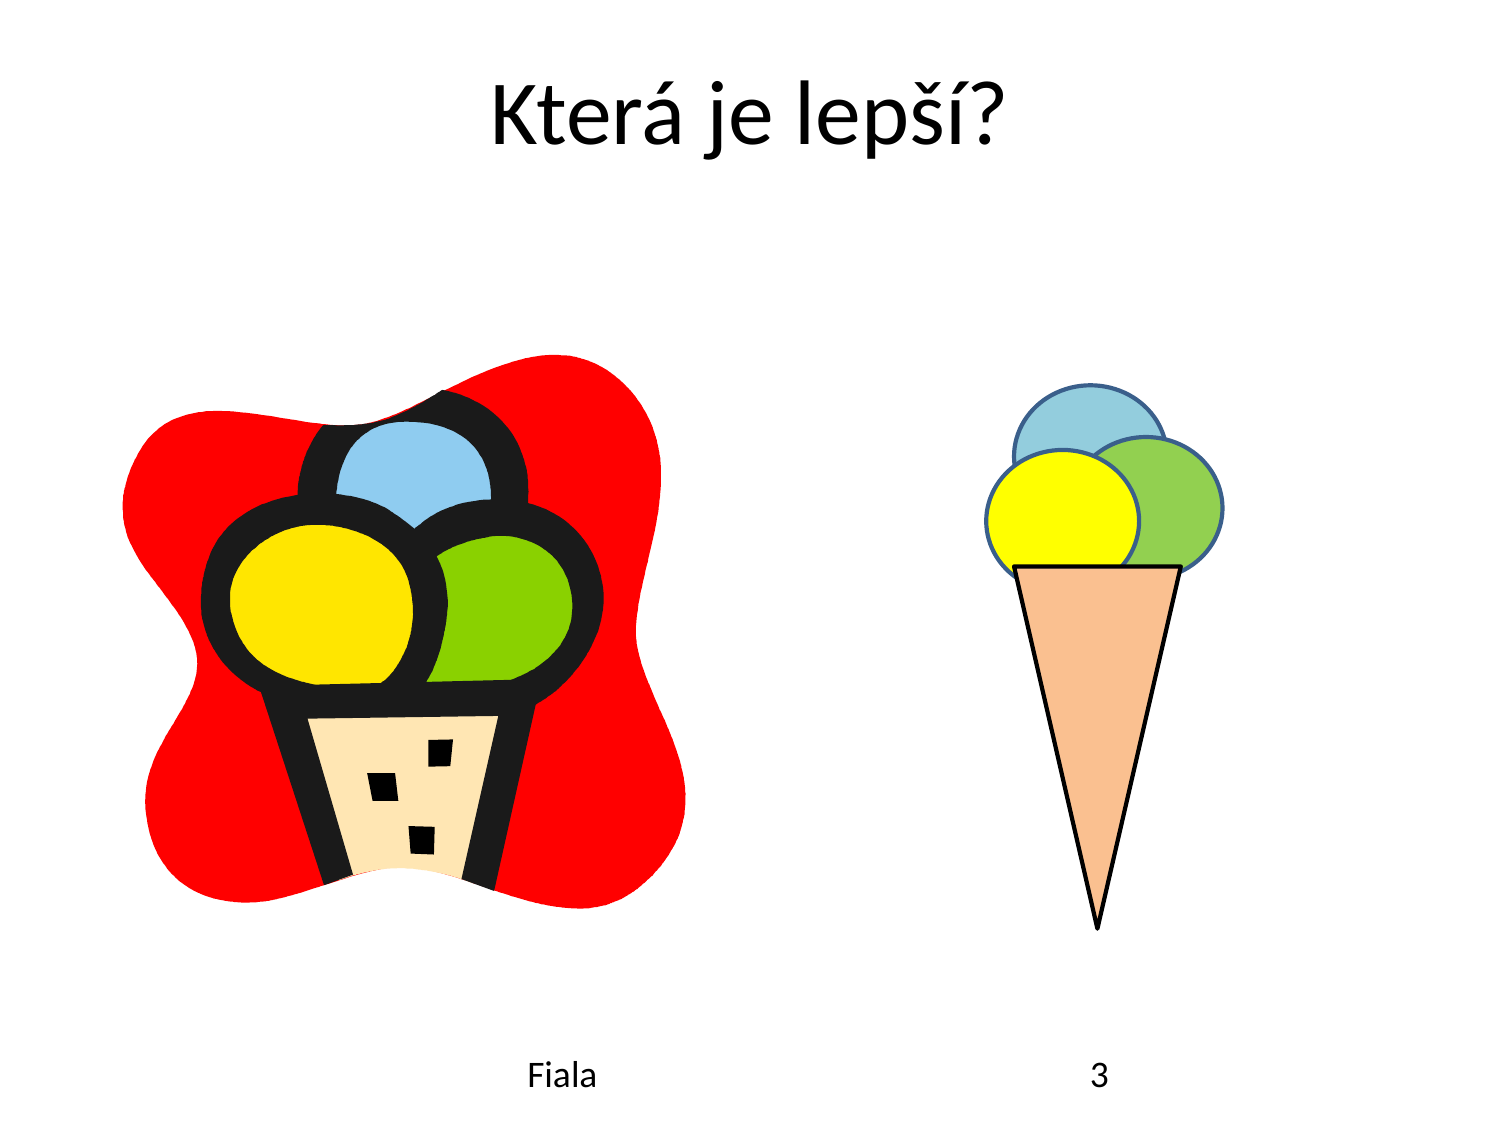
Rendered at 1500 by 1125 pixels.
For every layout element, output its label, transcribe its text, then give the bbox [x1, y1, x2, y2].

footer Fiala [512, 1042, 988, 1103]
slide_number <číslo> [1074, 1042, 1425, 1103]
title Která je lepší? [75, 45, 1425, 233]
picture [121, 354, 691, 914]
text_box [986, 385, 1223, 929]
